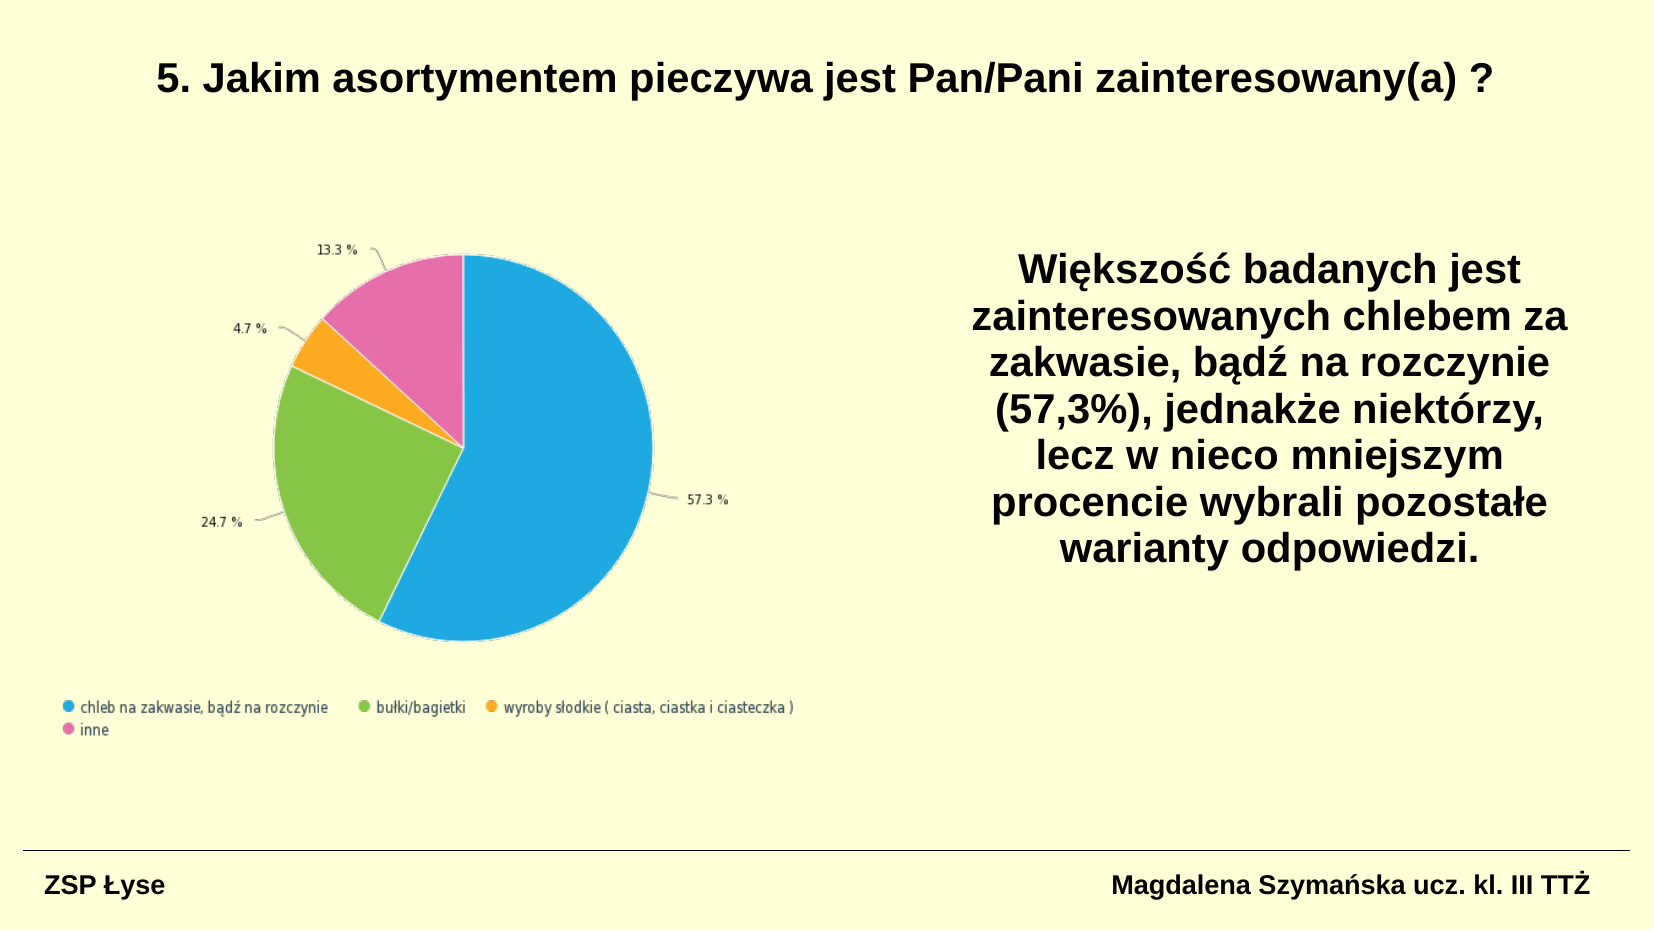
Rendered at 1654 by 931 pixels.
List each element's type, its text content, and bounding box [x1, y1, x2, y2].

text_box 5. Jakim asortymentem pieczywa jest Pan/Pani zainteresowany(a) ? [141, 47, 1571, 130]
text_box Większość badanych jest zainteresowanych chlebem za zakwasie, bądź na rozczynie (57,3%), jednakże niektórzy, lecz w nieco mniejszym procencie wybrali pozostałe warianty odpowiedzi. [944, 238, 1595, 579]
text_box ZSP Łyse Magdalena Szymańska ucz. kl. III TTŻ [29, 862, 1607, 920]
picture [35, 212, 892, 768]
